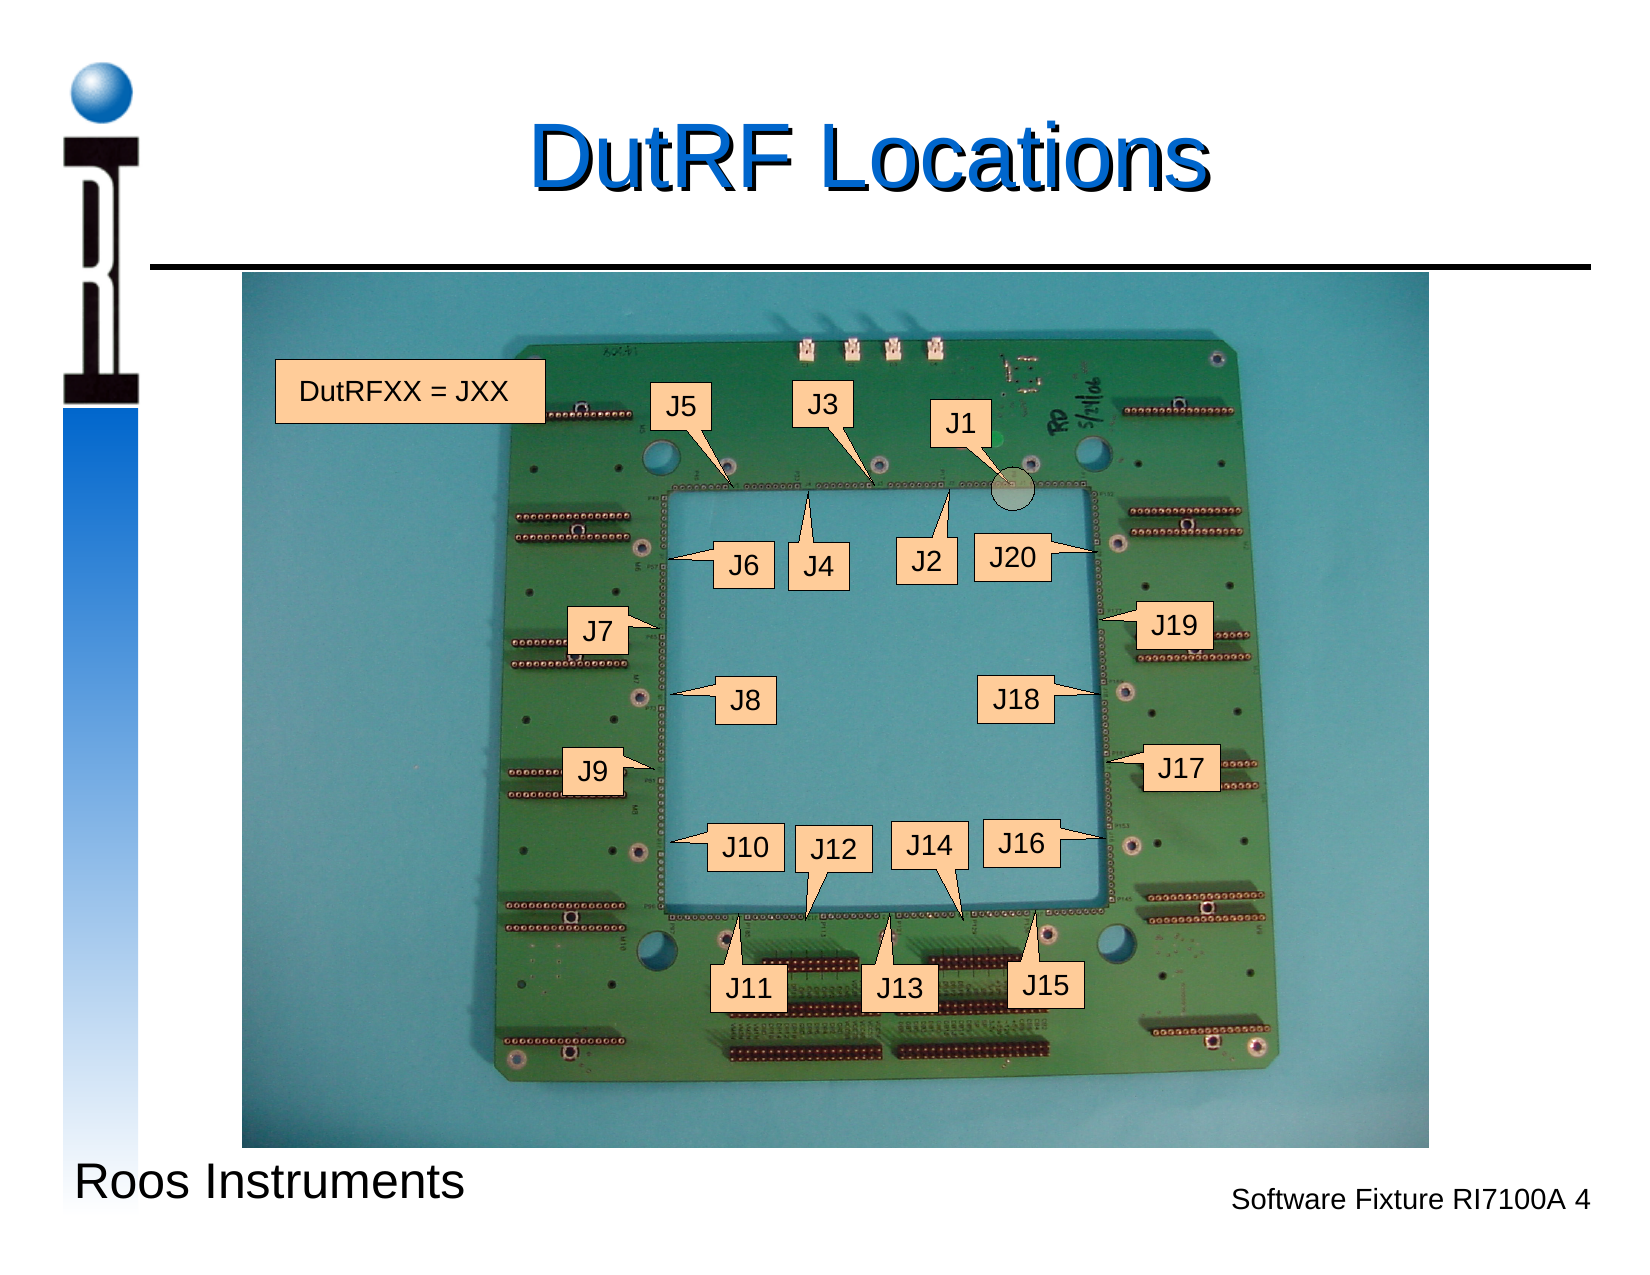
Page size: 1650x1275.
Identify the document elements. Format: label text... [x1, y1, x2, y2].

picture [242, 272, 1429, 1148]
text_box J12 [795, 825, 873, 921]
text_box J6 [668, 541, 775, 589]
text_box J3 [792, 380, 875, 486]
text_box DutRFXX = JXX [275, 359, 546, 424]
text_box J4 [788, 491, 850, 591]
text_box J7 [567, 606, 660, 655]
text_box J20 [974, 533, 1098, 582]
text_box J14 [891, 821, 969, 921]
text_box J9 [562, 747, 655, 796]
text_box J18 [977, 675, 1101, 724]
text_box J16 [983, 819, 1106, 868]
text_box J1 [930, 399, 1000, 474]
text_box J17 [1106, 744, 1221, 792]
text_box J11 [710, 913, 788, 1013]
text_box J2 [896, 489, 958, 585]
title DutRF Locations [147, 59, 1591, 253]
text_box [991, 466, 1035, 511]
picture [59, 59, 144, 411]
text_box J13 [861, 913, 939, 1013]
text_box J8 [670, 676, 777, 725]
text_box J10 [670, 823, 785, 872]
text_box J5 [650, 382, 734, 488]
text_box J15 [1007, 910, 1085, 1009]
text_box J19 [1099, 601, 1214, 650]
